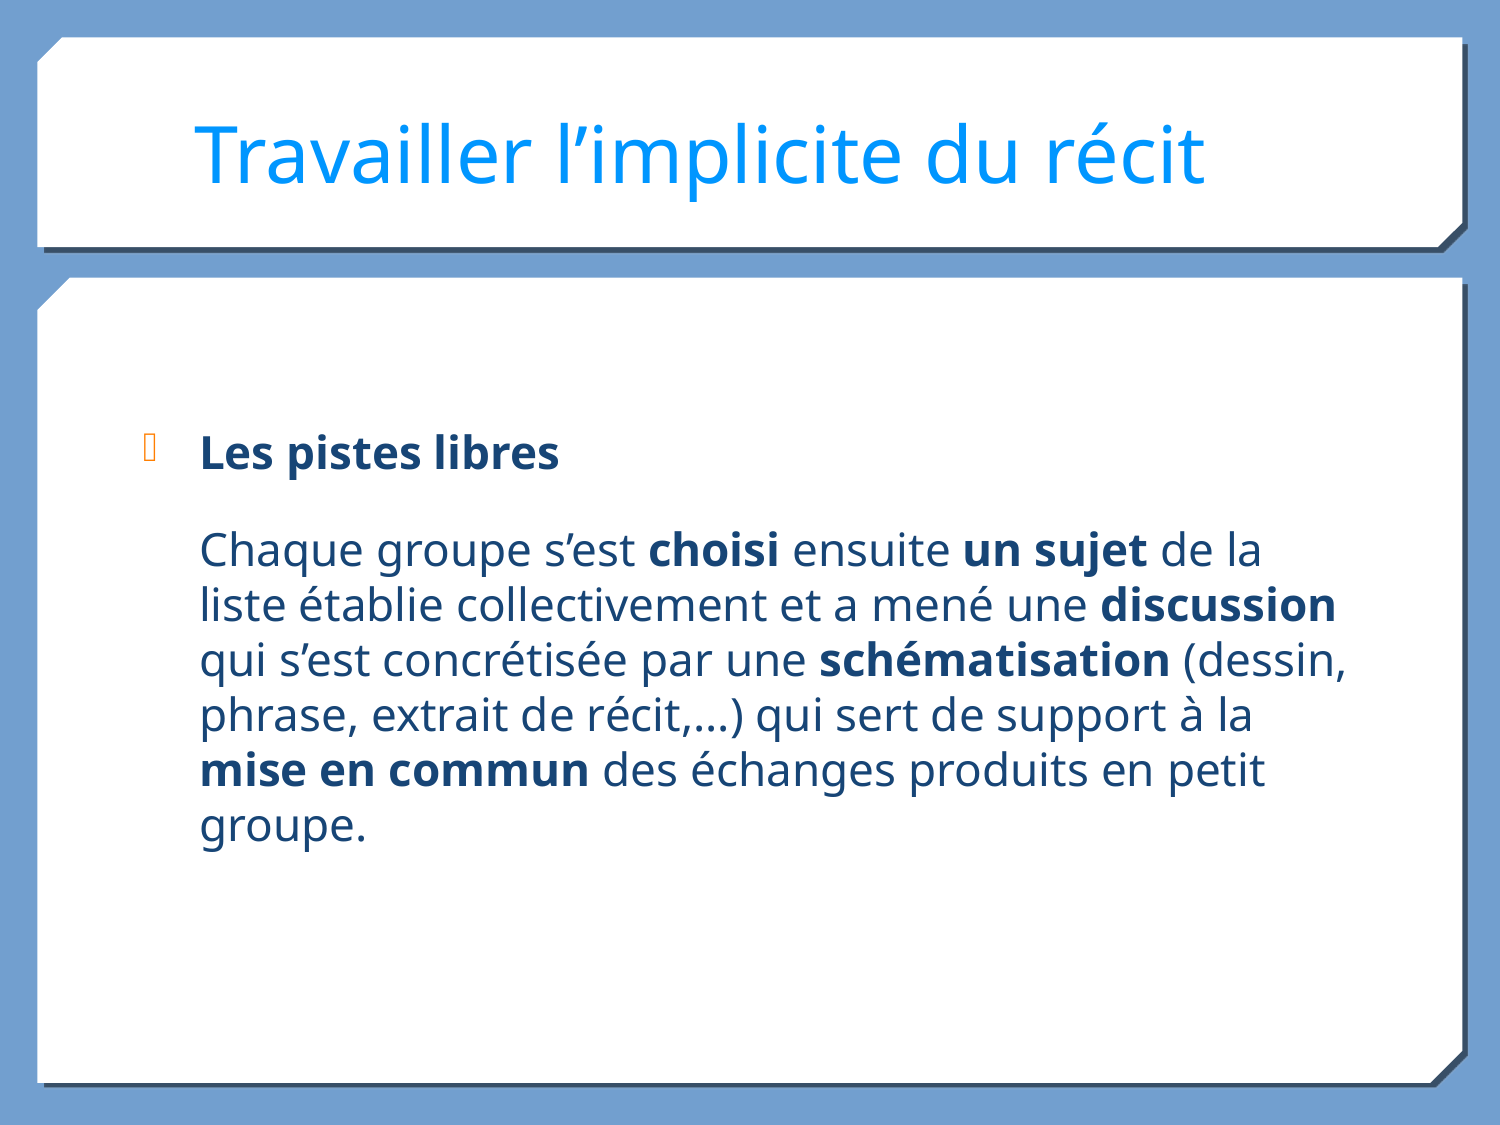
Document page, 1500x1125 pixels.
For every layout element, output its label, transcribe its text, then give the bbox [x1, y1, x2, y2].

list Les pistes libres Chaque groupe s’est choisi ensuite un sujet de la liste établie collectivement et a mené une discussion qui s’est concrétisée par une schématisation (dessin, phrase, extrait de récit,...) qui sert de support à la mise en commun des échanges produits en petit groupe. [127, 319, 1372, 1039]
title [94, 48, 1339, 236]
text_box Travailler l’implicite du récit [194, 106, 1323, 199]
